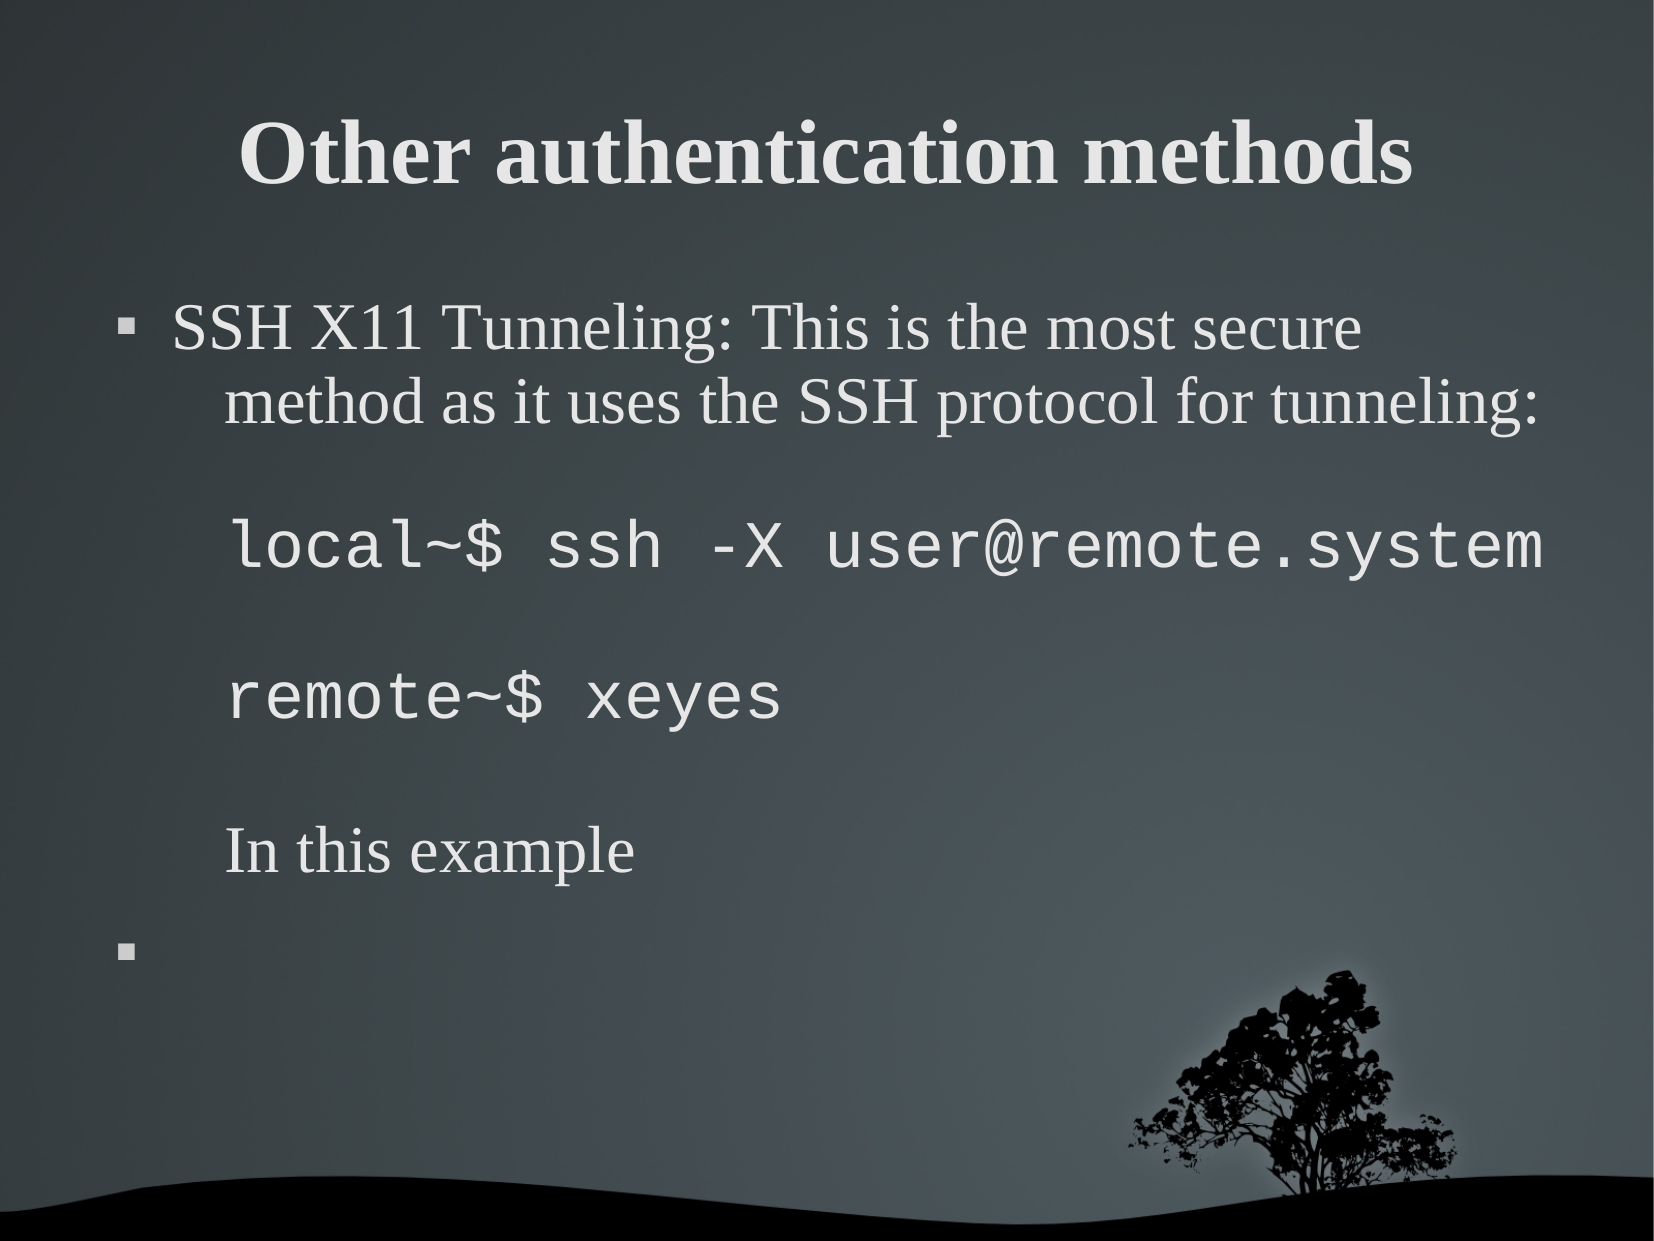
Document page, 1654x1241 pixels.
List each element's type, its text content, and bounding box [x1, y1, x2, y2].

title Other authentication methods [82, 49, 1571, 257]
list SSH X11 Tunneling: This is the most secure method as it uses the SSH protocol for tunneling: local~$ ssh -X user@remote.system remote~$ xeyes In this example [82, 290, 1571, 1213]
picture [0, 0, 1654, 1241]
